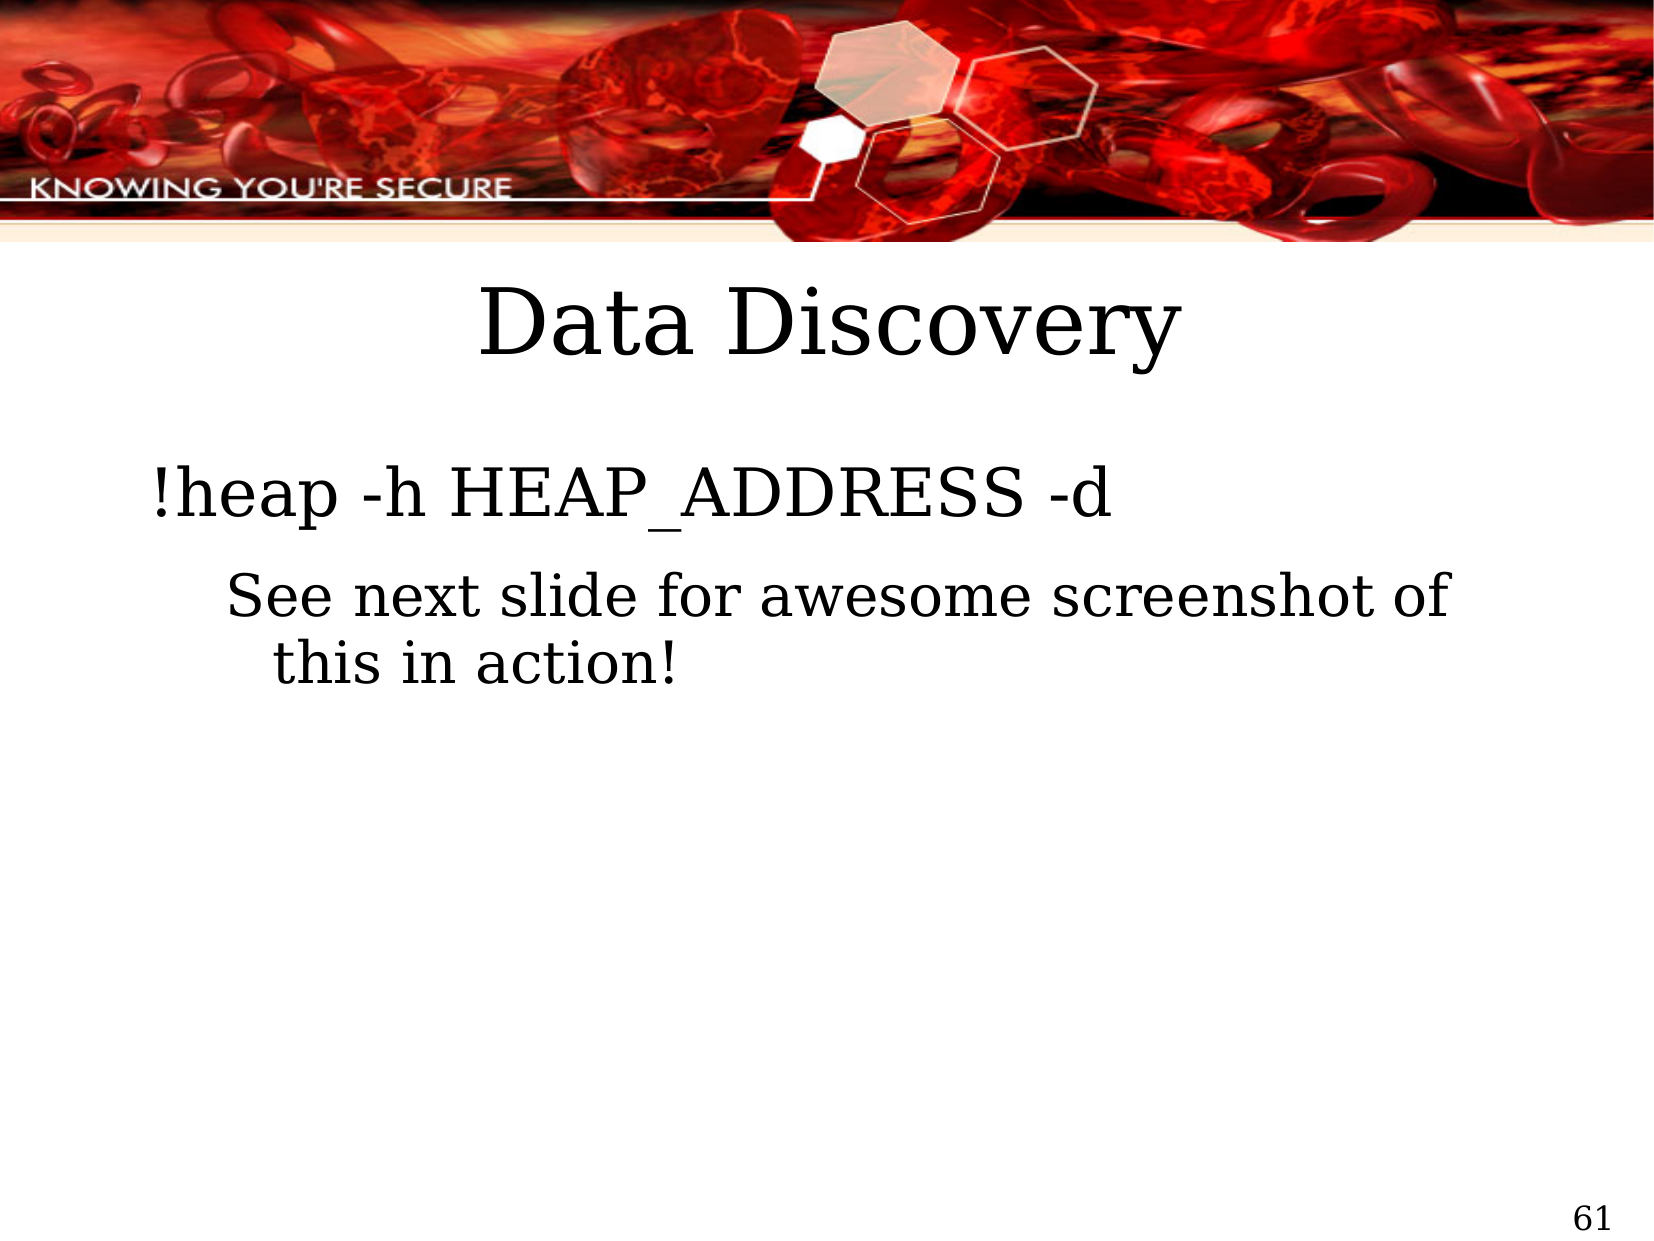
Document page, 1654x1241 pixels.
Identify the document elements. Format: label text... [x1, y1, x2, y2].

picture [0, 0, 1654, 242]
list !heap -h HEAP_ADDRESS -d See next slide for awesome screenshot of this in action! [131, 454, 1544, 1189]
title Data Discovery [123, 219, 1536, 427]
